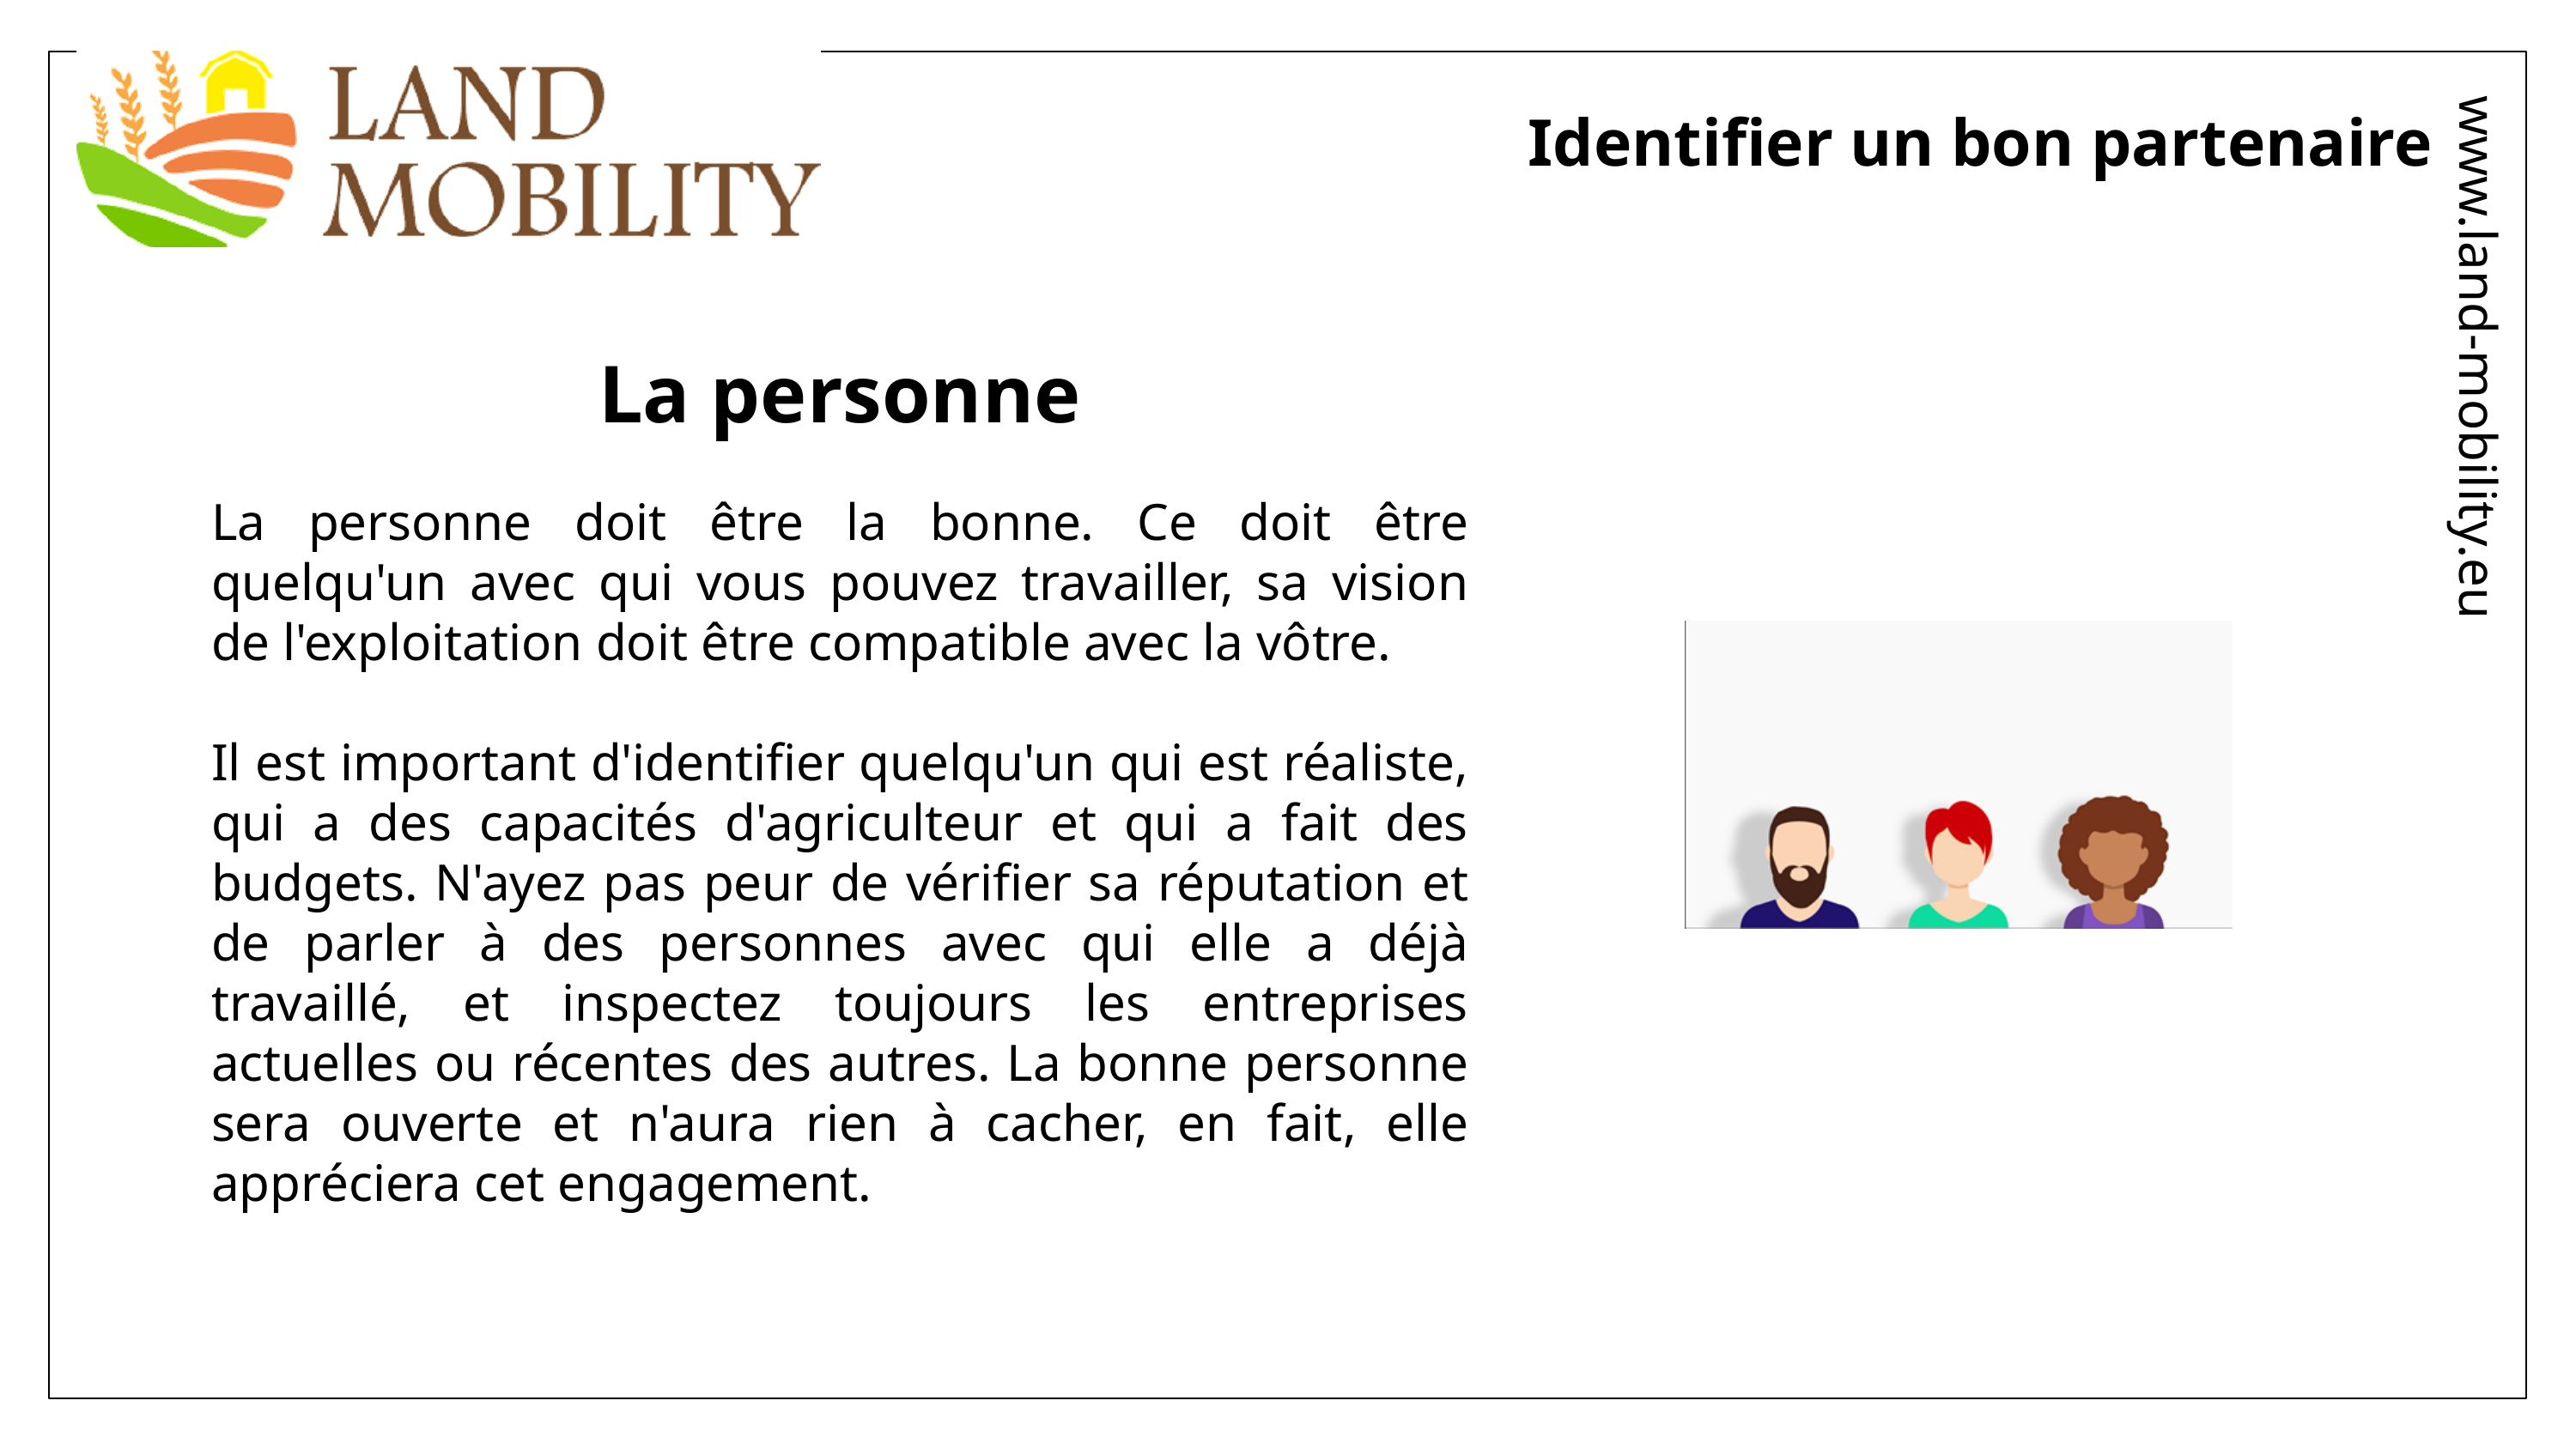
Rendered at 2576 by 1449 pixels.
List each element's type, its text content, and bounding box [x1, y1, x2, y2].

text_box www.land-mobility.eu [2377, 95, 2522, 1146]
picture [1685, 621, 2233, 929]
picture [76, 51, 821, 247]
text_box La personne La personne doit être la bonne. Ce doit être quelqu'un avec qui vous pouvez travailler, sa vision de l'exploitation doit être compatible avec la vôtre. Il est important d'identifier quelqu'un qui est réaliste, qui a des capacités d'agriculteur et qui a fait des budgets. N'ayez pas peur de vérifier sa réputation et de parler à des personnes avec qui elle a déjà travaillé, et inspectez toujours les entreprises actuelles ou récentes des autres. La bonne personne sera ouverte et n'aura rien à cacher, en fait, elle appréciera cet engagement. [198, 209, 1481, 1338]
text_box Identifier un bon partenaire [1515, 95, 2446, 186]
